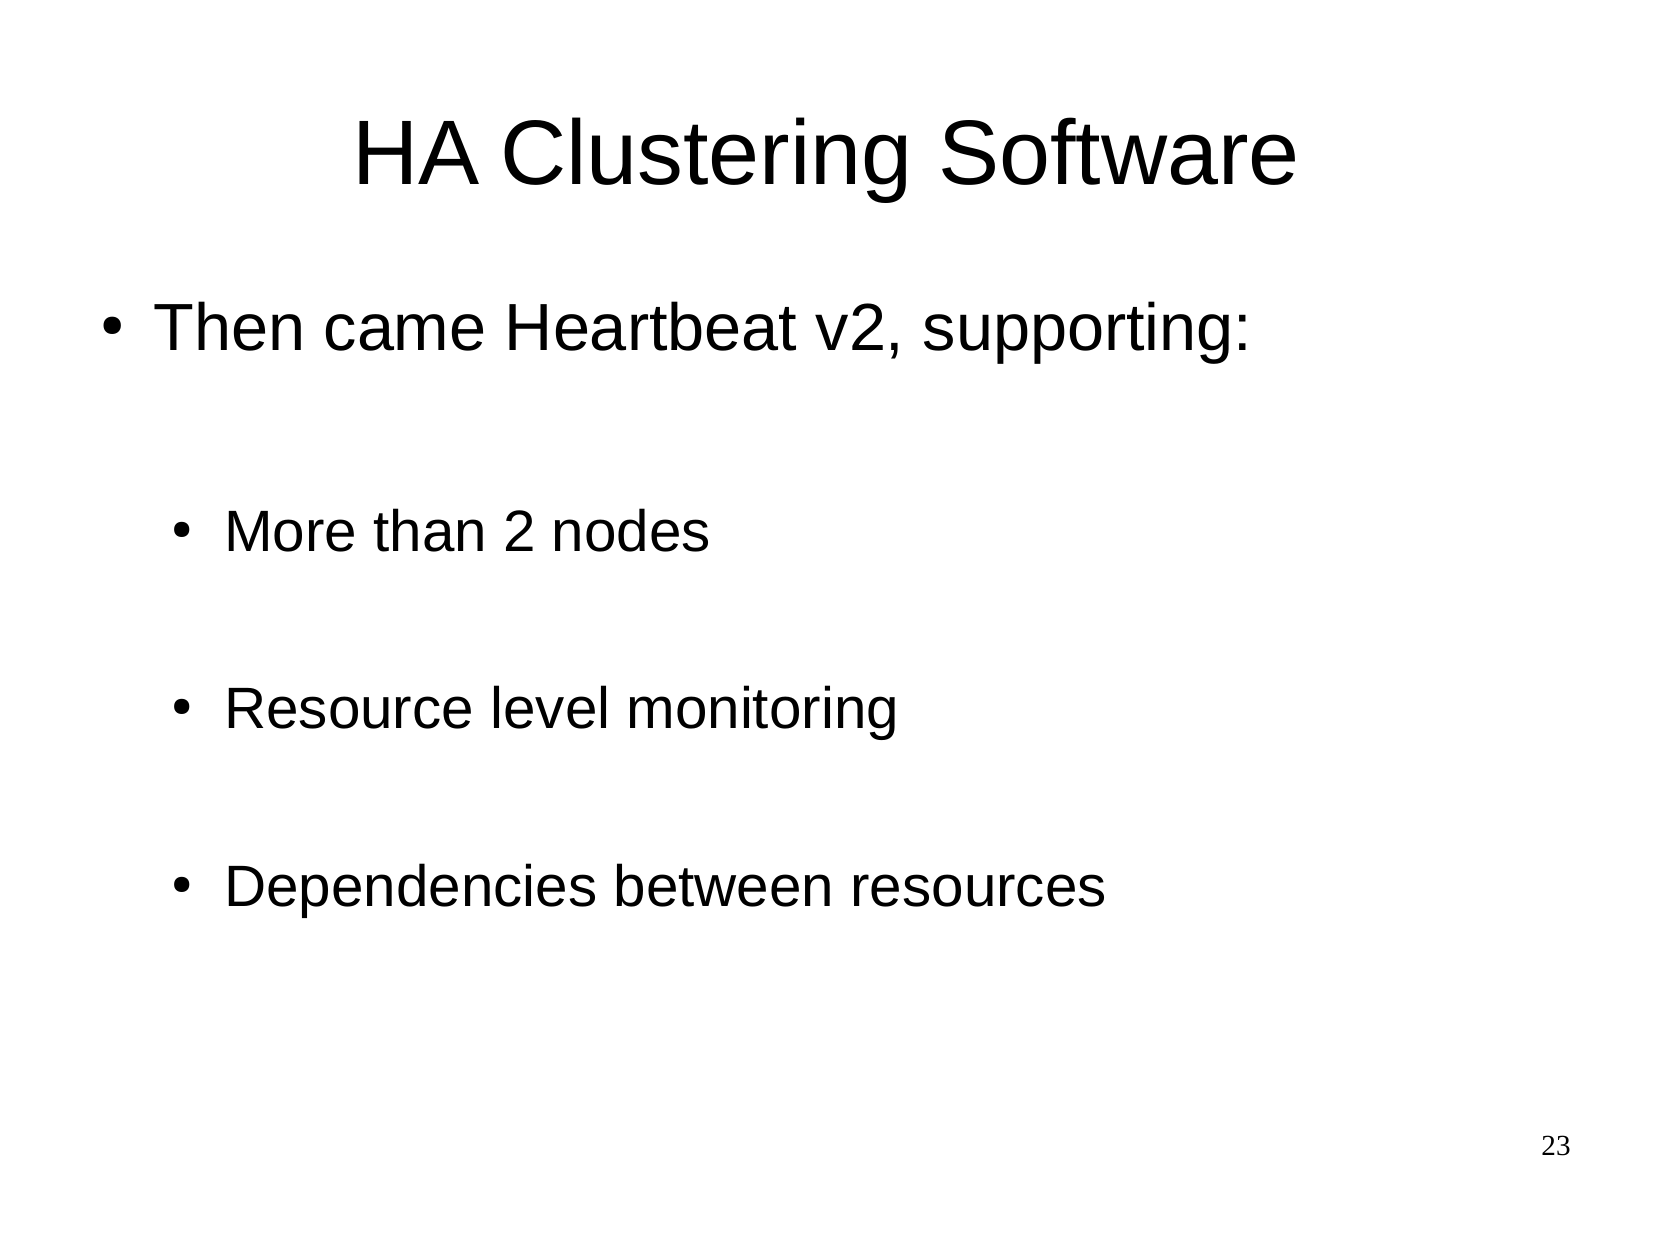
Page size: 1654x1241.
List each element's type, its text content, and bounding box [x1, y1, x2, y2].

list Then came Heartbeat v2, supporting: More than 2 nodes Resource level monitoring Dependencies between resources [82, 290, 1571, 1109]
title HA Clustering Software [82, 56, 1571, 250]
